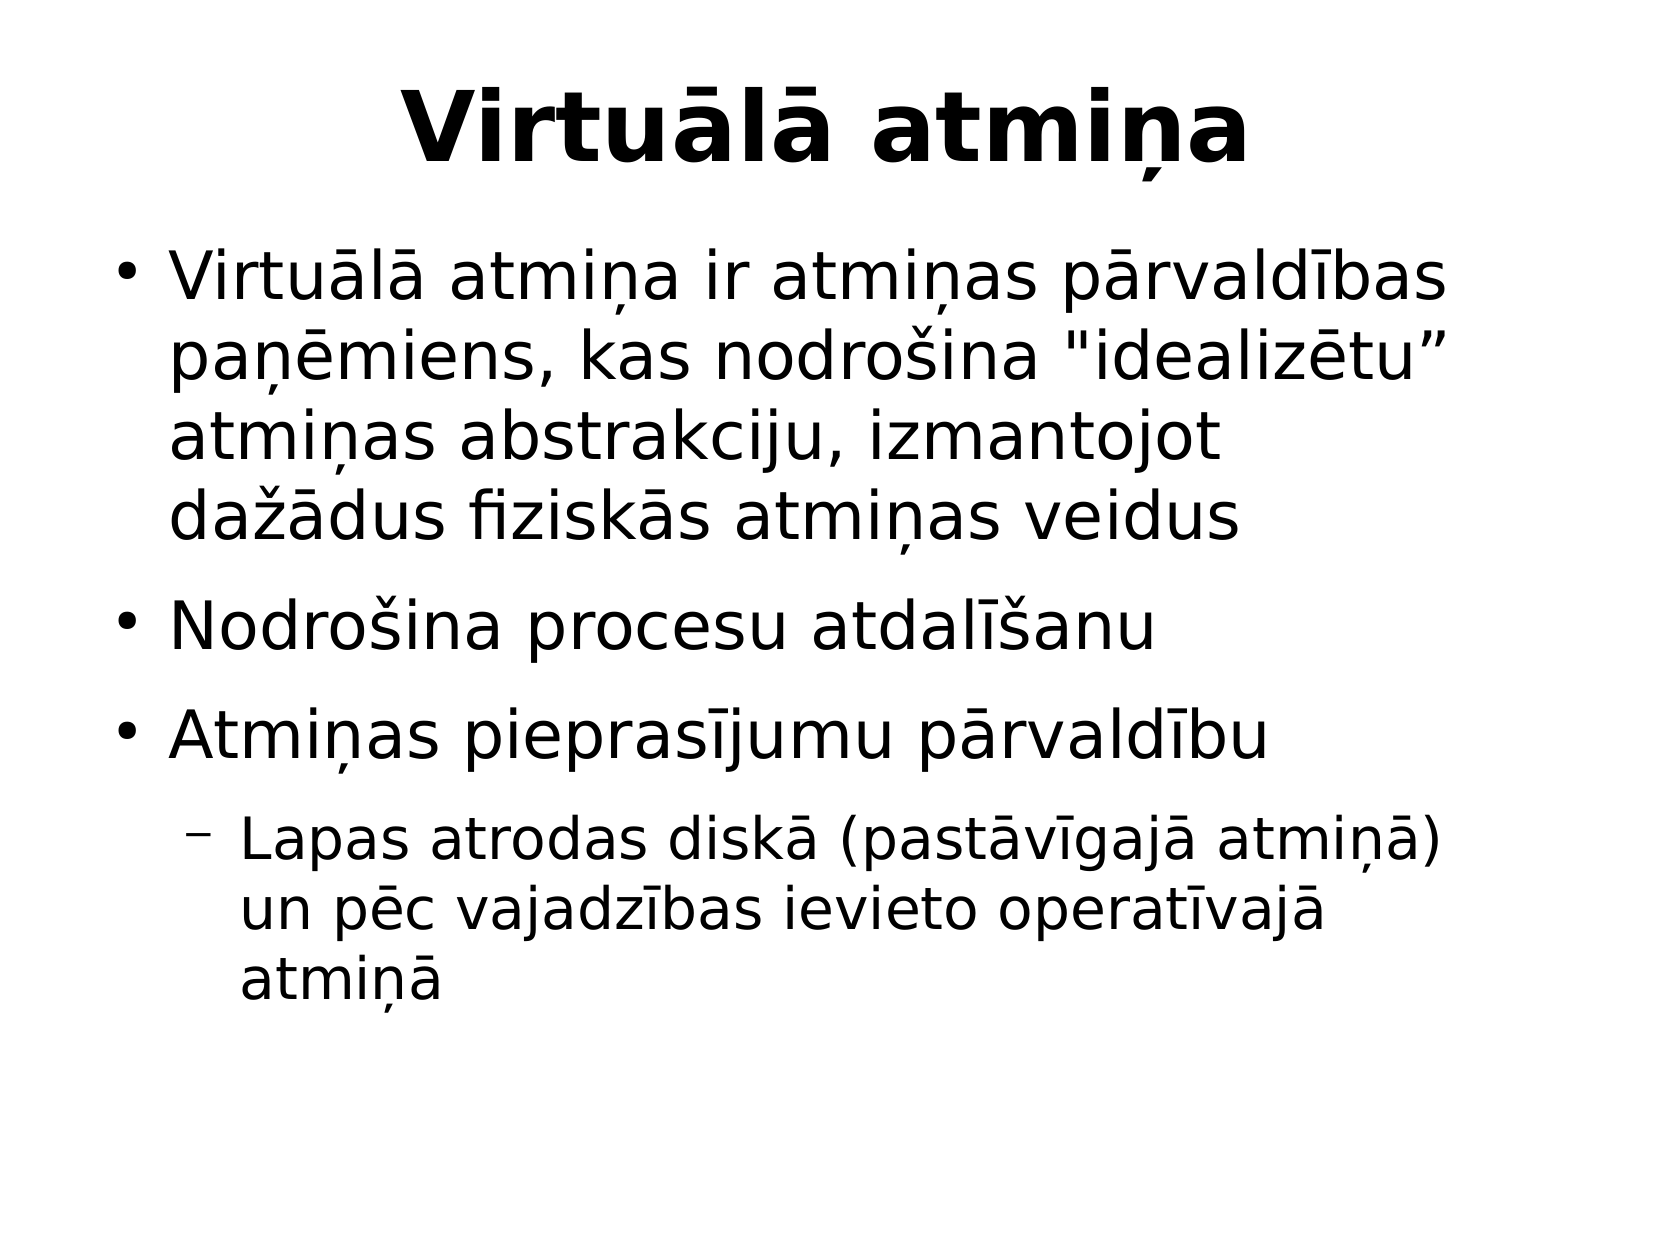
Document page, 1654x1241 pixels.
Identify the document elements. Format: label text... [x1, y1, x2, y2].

list Virtuālā atmiņa ir atmiņas pārvaldības paņēmiens, kas nodrošina "idealizētu” atmiņas abstrakciju, izmantojot dažādus fiziskās atmiņas veidus Nodrošina procesu atdalīšanu Atmiņas pieprasījumu pārvaldību Lapas atrodas diskā (pastāvīgajā atmiņā) un pēc vajadzības ievieto operatīvajā atmiņā [82, 225, 1538, 1186]
title Virtuālā atmiņa [82, 49, 1571, 196]
